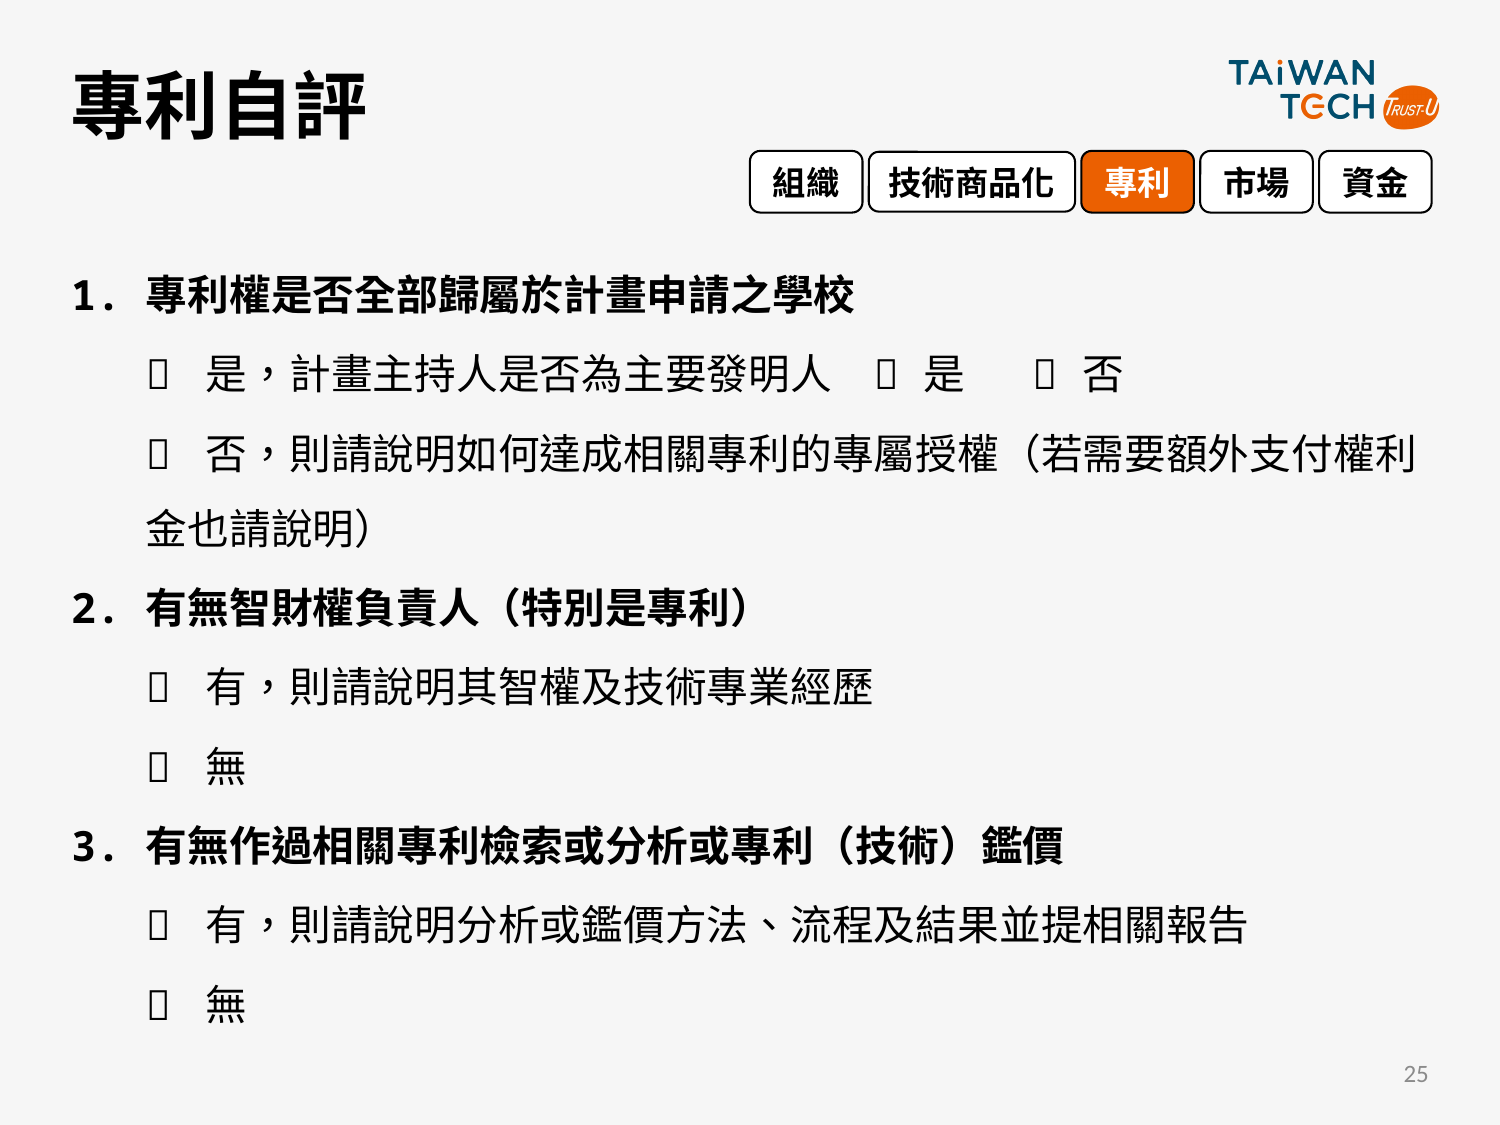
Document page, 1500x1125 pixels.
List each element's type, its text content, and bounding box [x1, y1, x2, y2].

title 專利自評 [55, 33, 1444, 156]
slide_number <編號> [1106, 1042, 1445, 1103]
text_box 市場 [1200, 150, 1313, 213]
text_box 技術商品化 [868, 151, 1076, 212]
text_box 專利 [1081, 150, 1194, 213]
text_box 資金 [1319, 150, 1432, 213]
list 專利權是否全部歸屬於計畫申請之學校  是，計畫主持人是否為主要發明人  是  否  否，則請說明如何達成相關專利的專屬授權（若需要額外支付權利金也請說明） 有無智財權負責人（特別是專利）  有，則請說明其智權及技術專業經歷  無 有無作過相關專利檢索或分析或專利（技術）鑑價  有，則請說明分析或鑑價方法、流程及結果並提相關報告  無 [55, 236, 1444, 1056]
text_box 組織 [749, 150, 863, 213]
